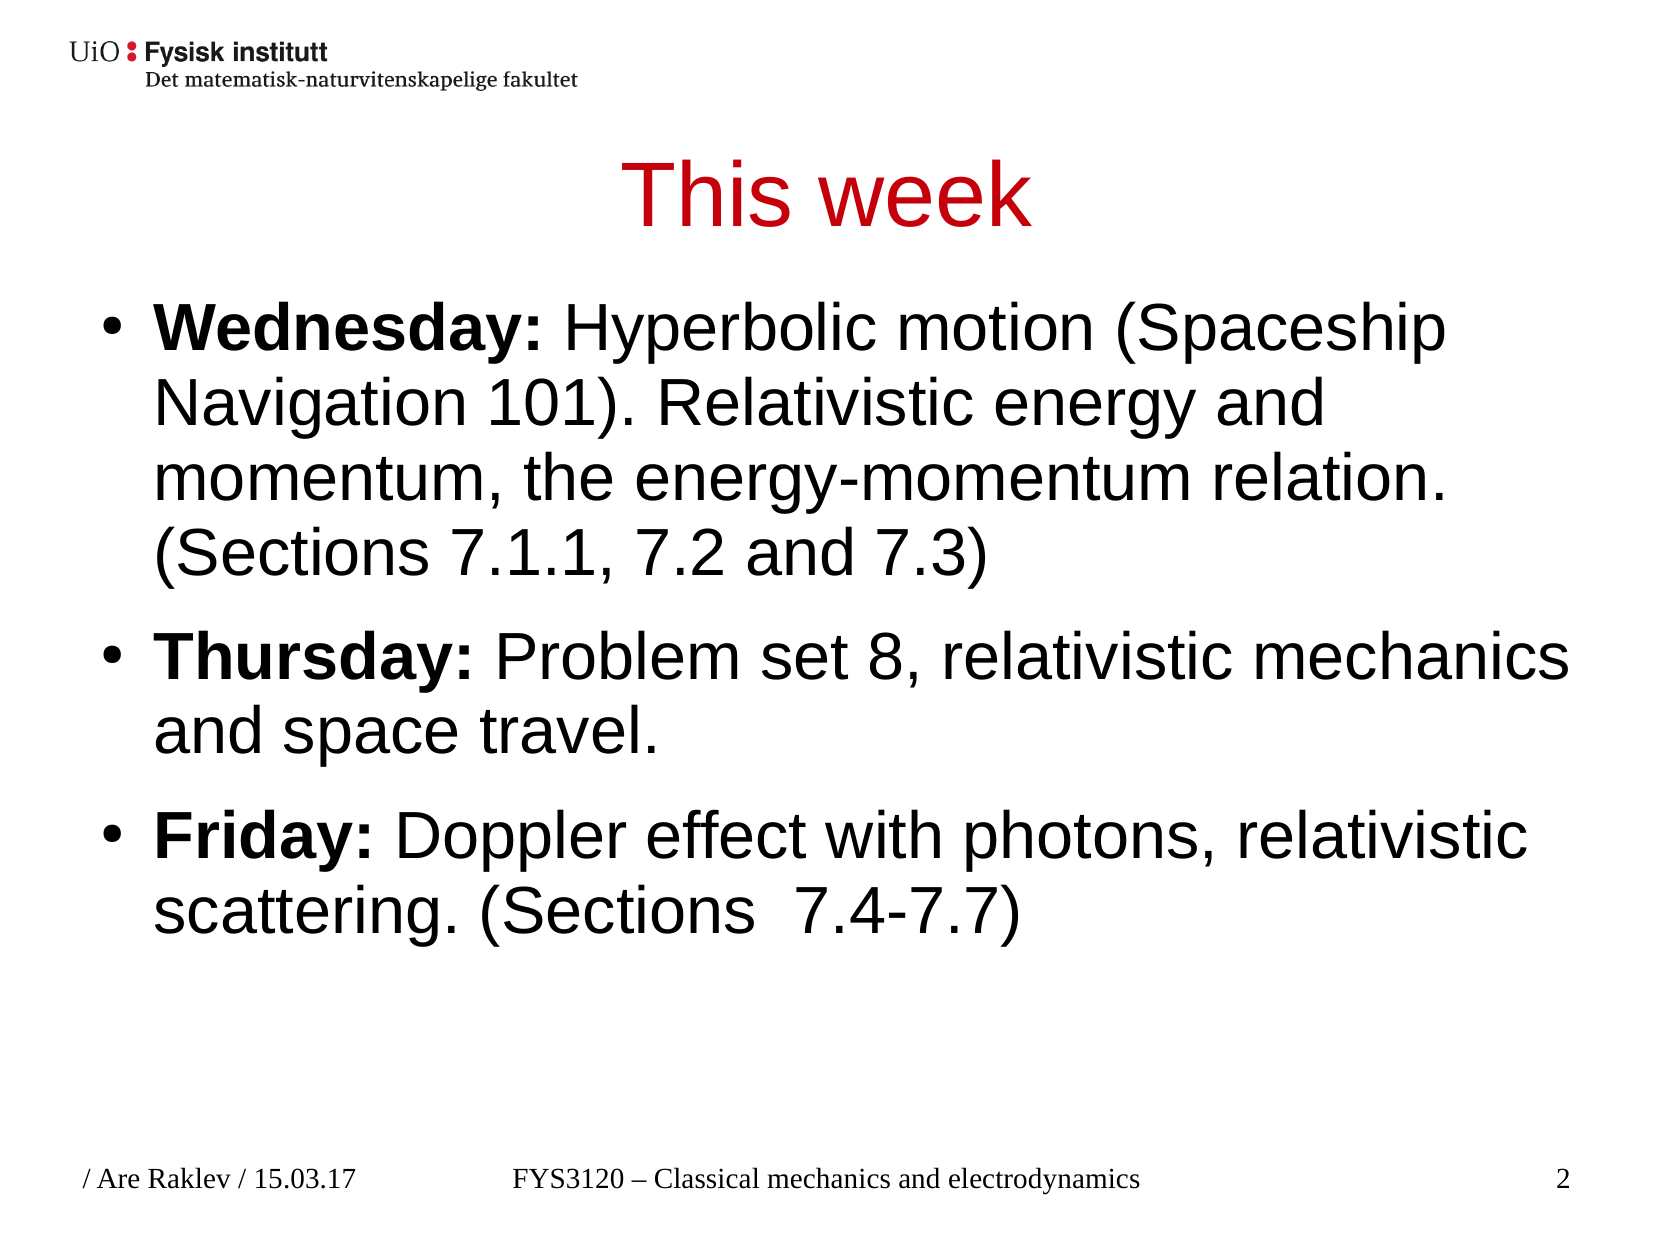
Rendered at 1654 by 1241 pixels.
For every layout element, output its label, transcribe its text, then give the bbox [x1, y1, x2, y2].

picture [68, 37, 581, 93]
title This week [82, 90, 1571, 290]
list Wednesday: Hyperbolic motion (Spaceship Navigation 101). Relativistic energy and momentum, the energy-momentum relation. (Sections 7.1.1, 7.2 and 7.3) Thursday: Problem set 8, relativistic mechanics and space travel. Friday: Doppler effect with photons, relativistic scattering. (Sections 7.4-7.7) [82, 290, 1576, 1193]
